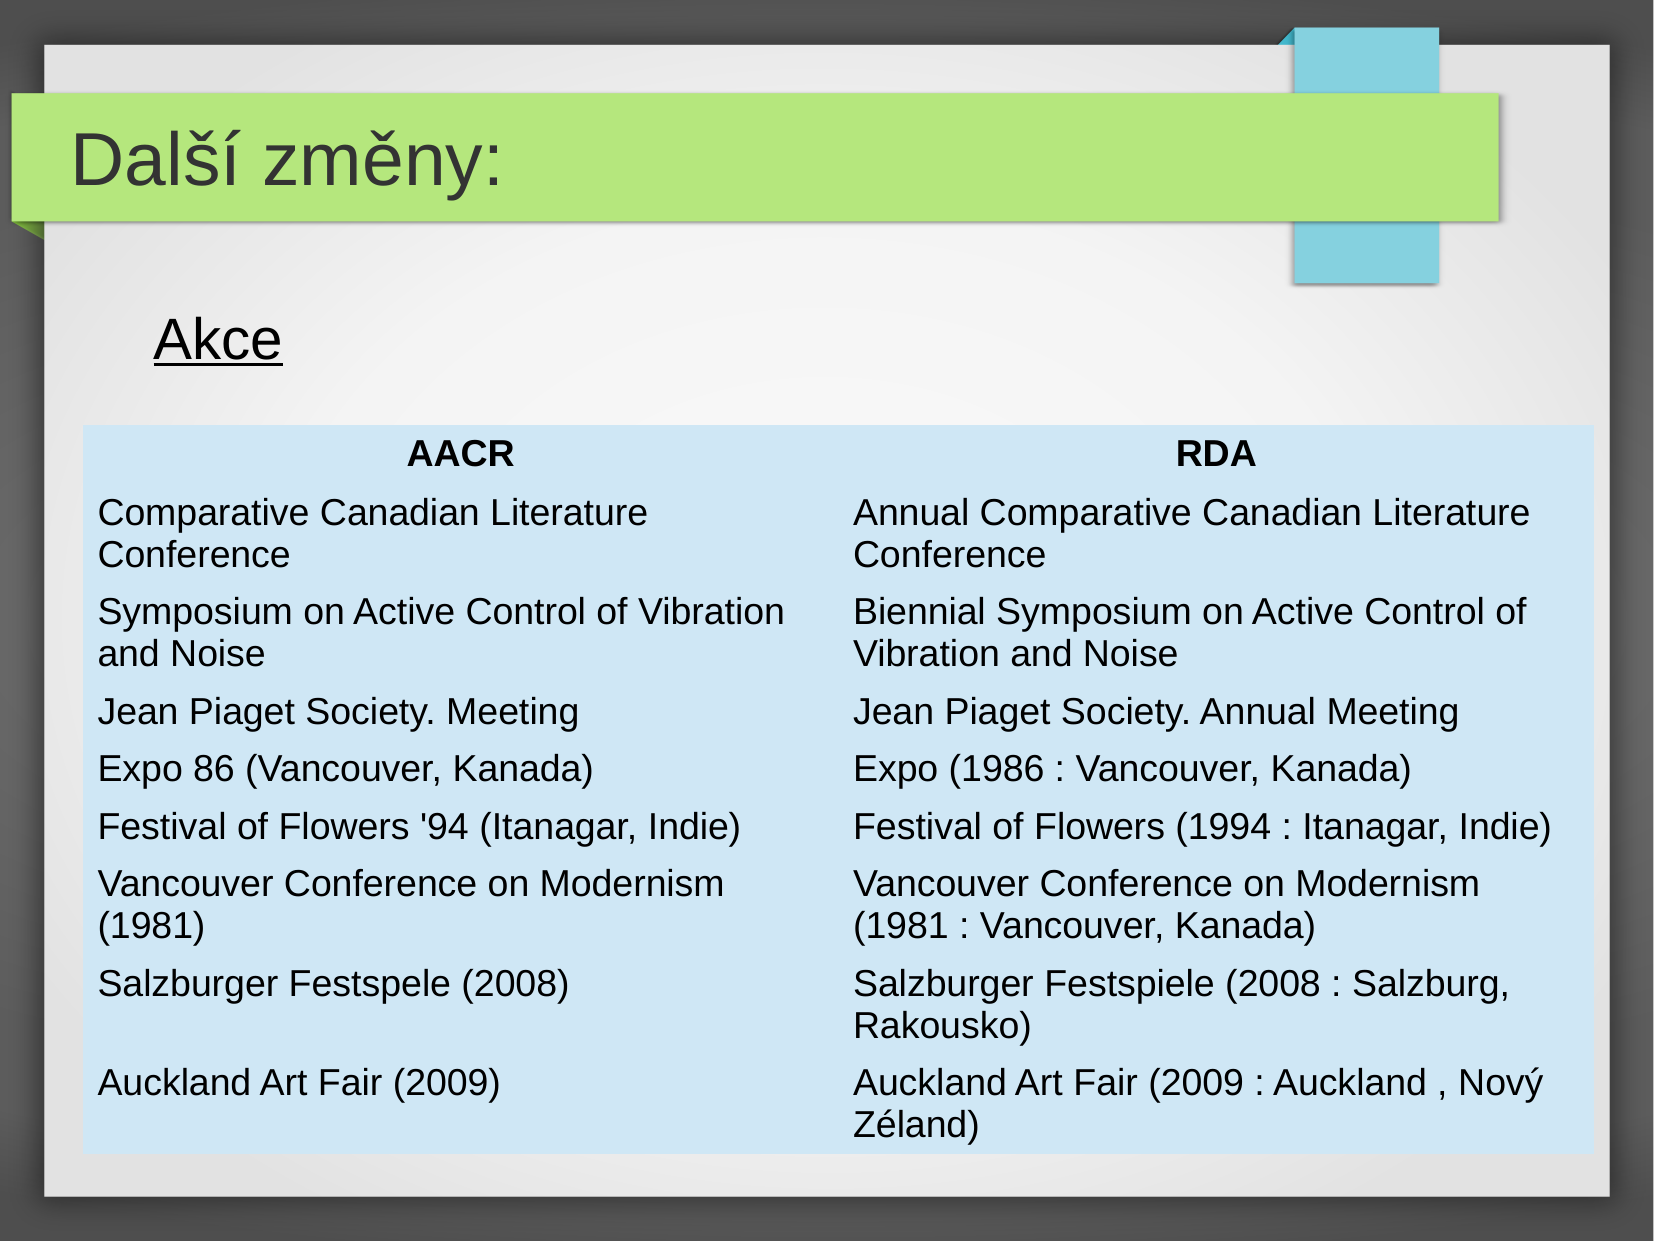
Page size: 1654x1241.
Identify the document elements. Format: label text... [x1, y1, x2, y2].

table_cell Festival of Flowers (1994 : Itanagar, Indie) [838, 798, 1594, 855]
table_cell Symposium on Active Control of Vibration and Noise [83, 583, 838, 683]
table_cell Annual Comparative Canadian Literature Conference [838, 484, 1594, 583]
table_header RDA [838, 425, 1594, 484]
table_cell Festival of Flowers '94 (Itanagar, Indie) [83, 798, 838, 855]
table_cell Jean Piaget Society. Annual Meeting [838, 683, 1594, 740]
table_cell Salzburger Festspele (2008) [83, 955, 838, 1054]
table_cell Comparative Canadian Literature Conference [83, 484, 838, 583]
table_cell Vancouver Conference on Modernism (1981) [83, 855, 838, 955]
table_cell Salzburger Festspiele (2008 : Salzburg, Rakousko) [838, 955, 1594, 1054]
picture [0, 0, 1654, 1241]
table_cell Jean Piaget Society. Meeting [83, 683, 838, 740]
table_cell Auckland Art Fair (2009 : Auckland , Nový Zéland) [838, 1054, 1594, 1154]
table_cell Biennial Symposium on Active Control of Vibration and Noise [838, 583, 1594, 683]
table_header AACR [83, 425, 838, 484]
table_cell Auckland Art Fair (2009) [83, 1054, 838, 1154]
table_cell Expo (1986 : Vancouver, Kanada) [838, 740, 1594, 798]
table_cell Expo 86 (Vancouver, Kanada) [83, 740, 838, 798]
list Akce [82, 307, 1538, 687]
title Další změny: [70, 106, 1229, 213]
table_cell Vancouver Conference on Modernism (1981 : Vancouver, Kanada) [838, 855, 1594, 955]
